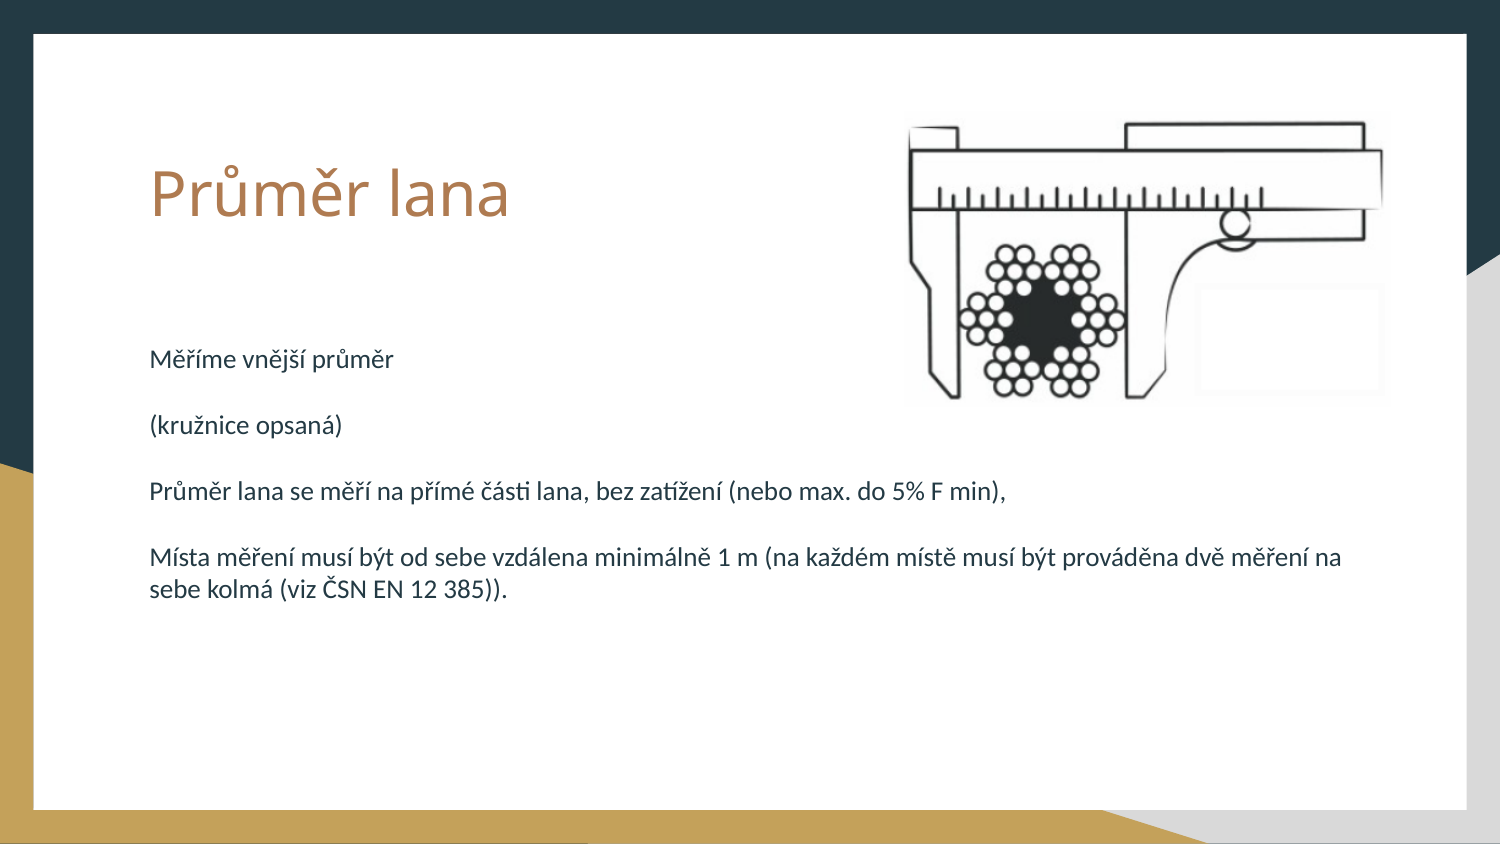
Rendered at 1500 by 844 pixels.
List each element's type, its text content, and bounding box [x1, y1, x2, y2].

title Průměr lana [134, 138, 904, 296]
picture [904, 111, 1391, 407]
list Měříme vnější průměr (kružnice opsaná) Průměr lana se měří na přímé části lana, bez zatížení (nebo max. do 5% F min), Místa měření musí být od sebe vzdálena minimálně 1 m (na každém místě musí být prováděna dvě měření na sebe kolmá (viz ČSN EN 12 385)). [134, 326, 1366, 729]
